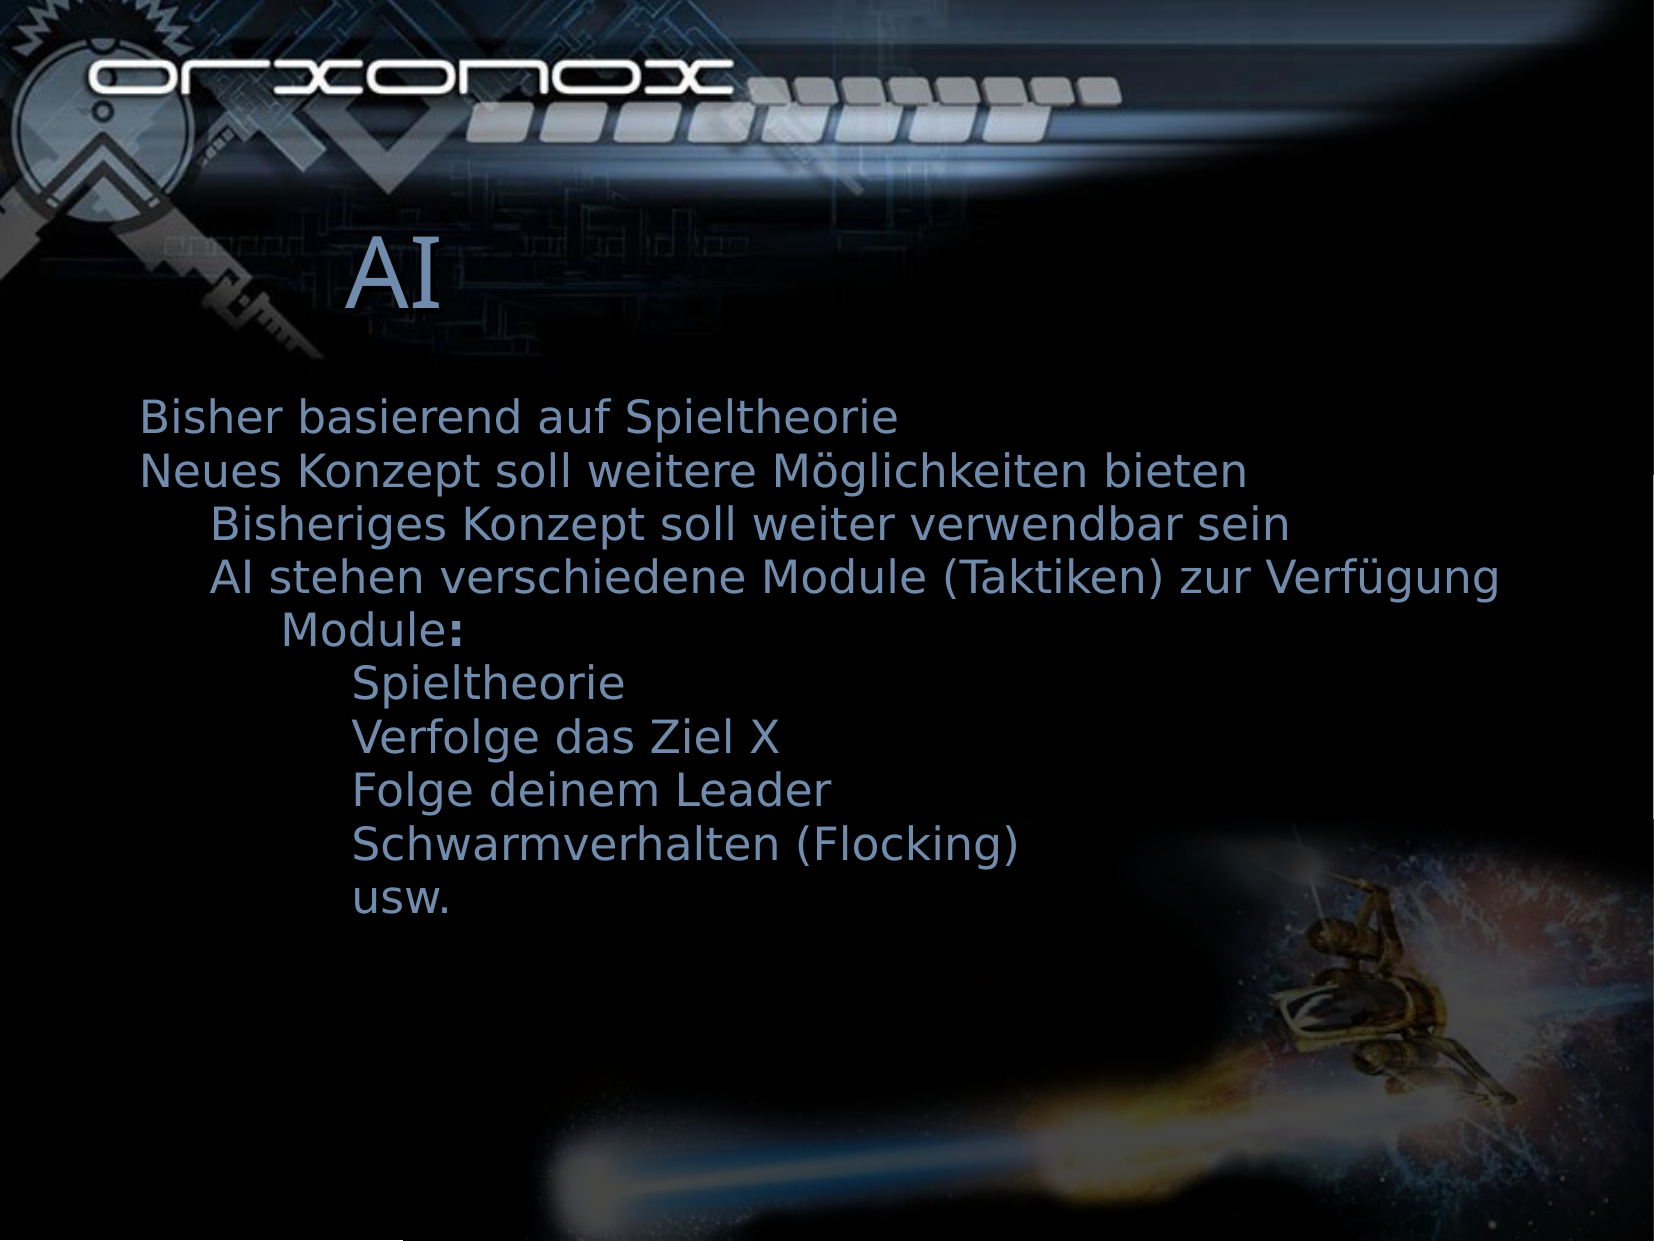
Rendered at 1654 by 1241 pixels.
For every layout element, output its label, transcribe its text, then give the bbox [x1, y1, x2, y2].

text_box AI [330, 194, 1306, 250]
text_box Bisher basierend auf Spieltheorie Neues Konzept soll weitere Möglichkeiten bieten Bisheriges Konzept soll weiter verwendbar sein AI stehen verschiedene Module (Taktiken) zur Verfügung Module: Spieltheorie Verfolge das Ziel X Folge deinem Leader Schwarmverhalten (Flocking) usw. [88, 383, 1595, 932]
picture [0, 0, 1654, 475]
picture [403, 819, 1654, 1241]
